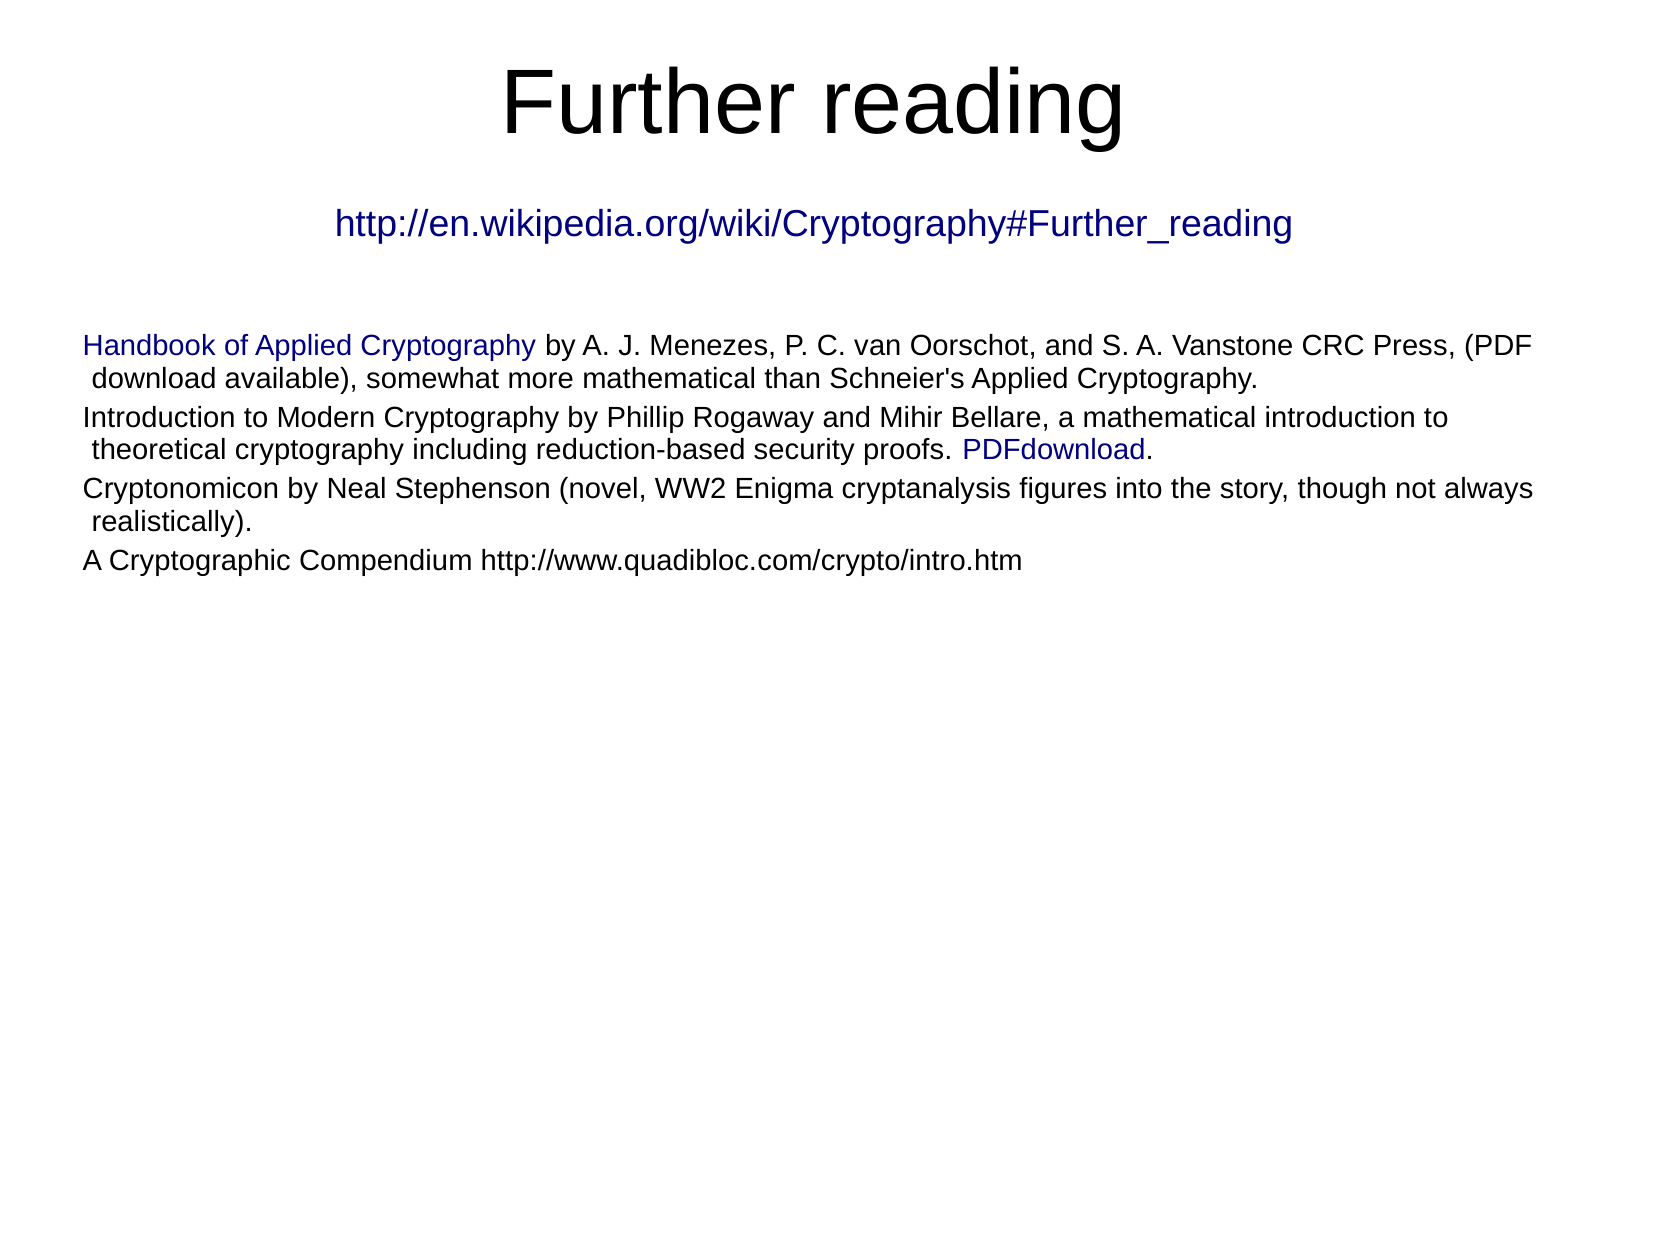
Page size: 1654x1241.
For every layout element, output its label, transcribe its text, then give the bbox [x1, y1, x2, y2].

list Handbook of Applied Cryptography by A. J. Menezes, P. C. van Oorschot, and S. A. Vanstone CRC Press, (PDF download available), somewhat more mathematical than Schneier's Applied Cryptography. Introduction to Modern Cryptography by Phillip Rogaway and Mihir Bellare, a mathematical introduction to theoretical cryptography including reduction-based security proofs. PDFdownload. Cryptonomicon by Neal Stephenson (novel, WW2 Enigma cryptanalysis figures into the story, though not always realistically). A Cryptographic Compendium http://www.quadibloc.com/crypto/intro.htm [82, 290, 1571, 1094]
title Further reading http://en.wikipedia.org/wiki/Cryptography#Further_reading [82, 50, 1571, 256]
